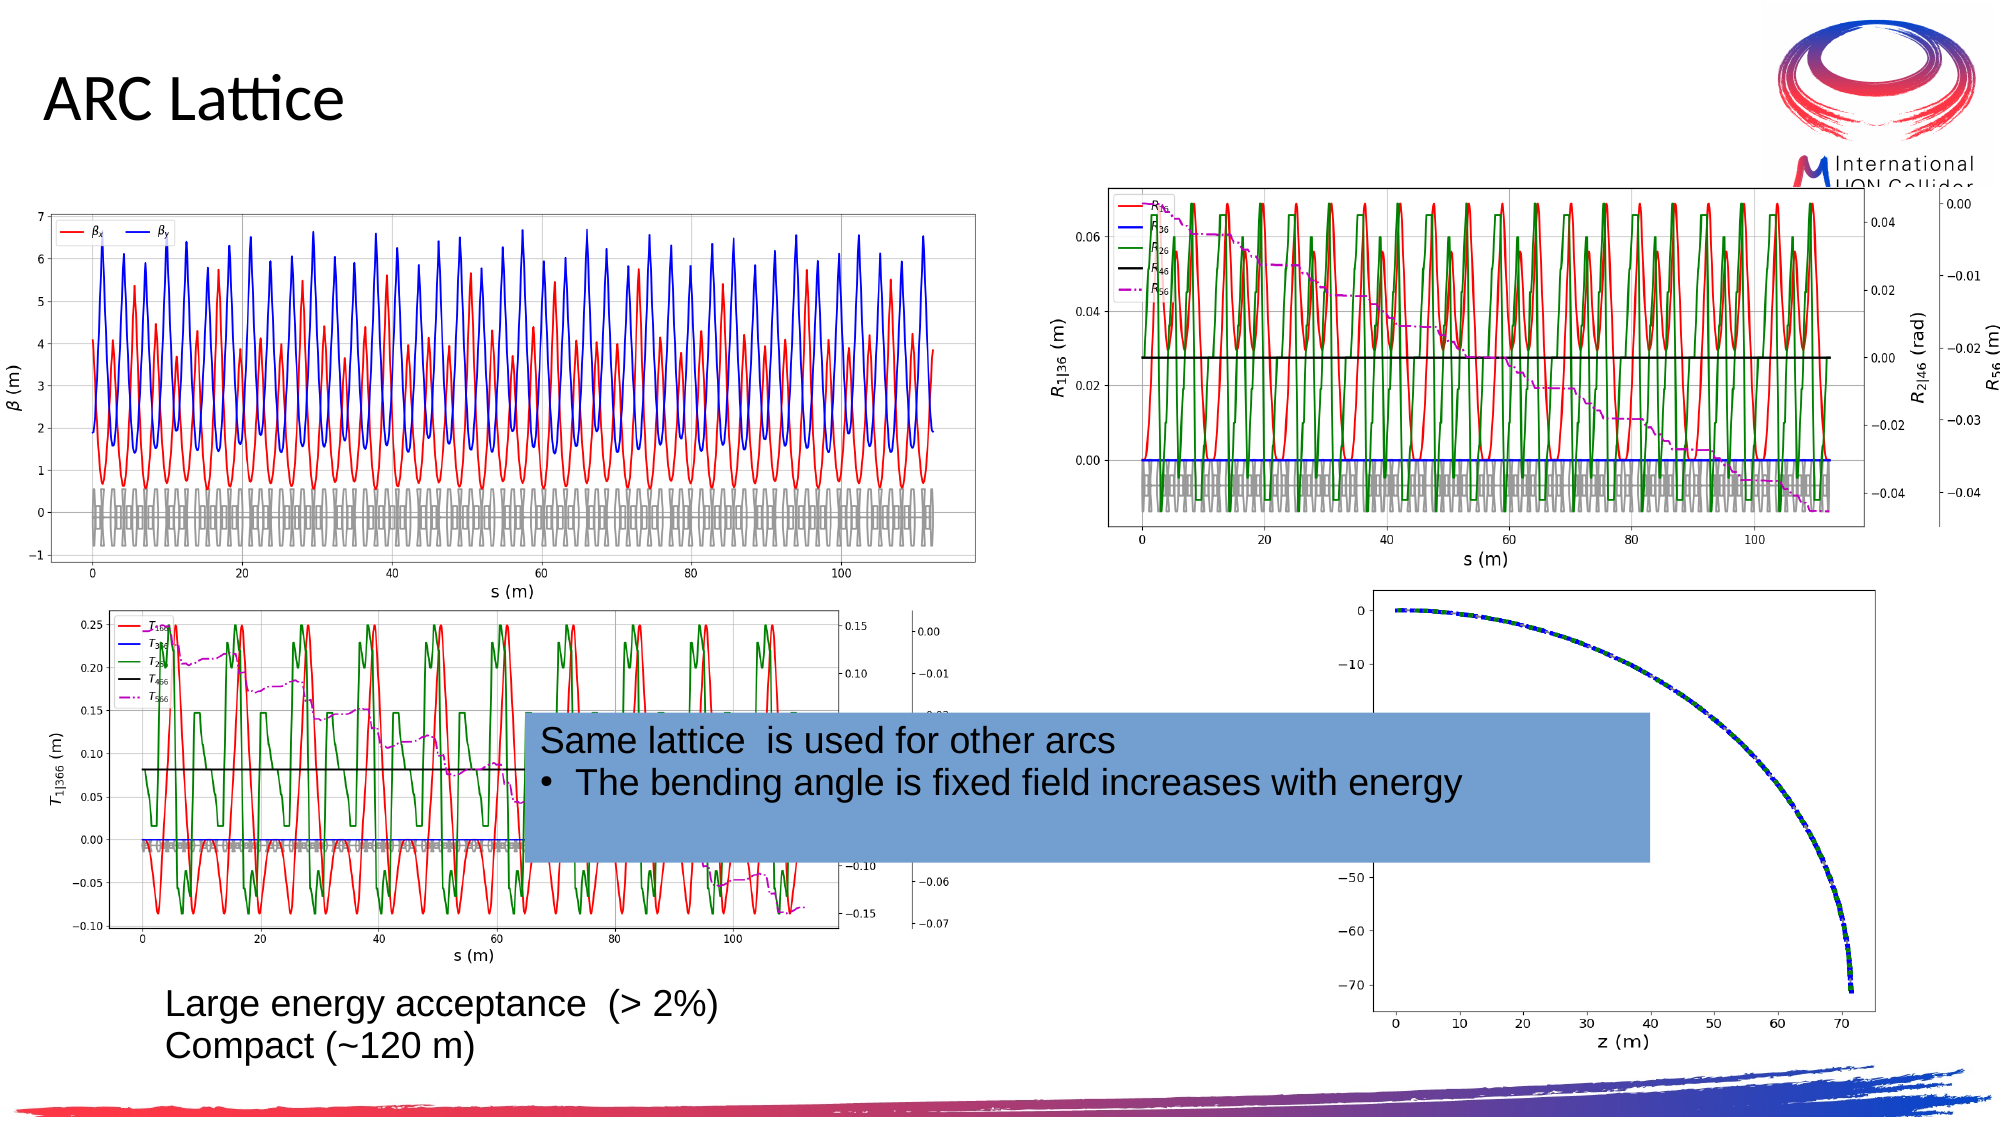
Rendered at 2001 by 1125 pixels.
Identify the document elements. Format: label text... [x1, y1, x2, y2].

text_box Same lattice is used for other arcs The bending angle is fixed field increases with energy [525, 712, 1651, 863]
picture [1651, 1058, 2000, 1117]
picture [1050, 2, 2000, 568]
picture [1312, 589, 1876, 1051]
picture [6, 212, 976, 975]
title ARC Lattice [43, 20, 1735, 188]
picture [0, 1058, 150, 1117]
text_box Large energy acceptance (> 2%) Compact (~120 m) [150, 975, 1651, 1125]
